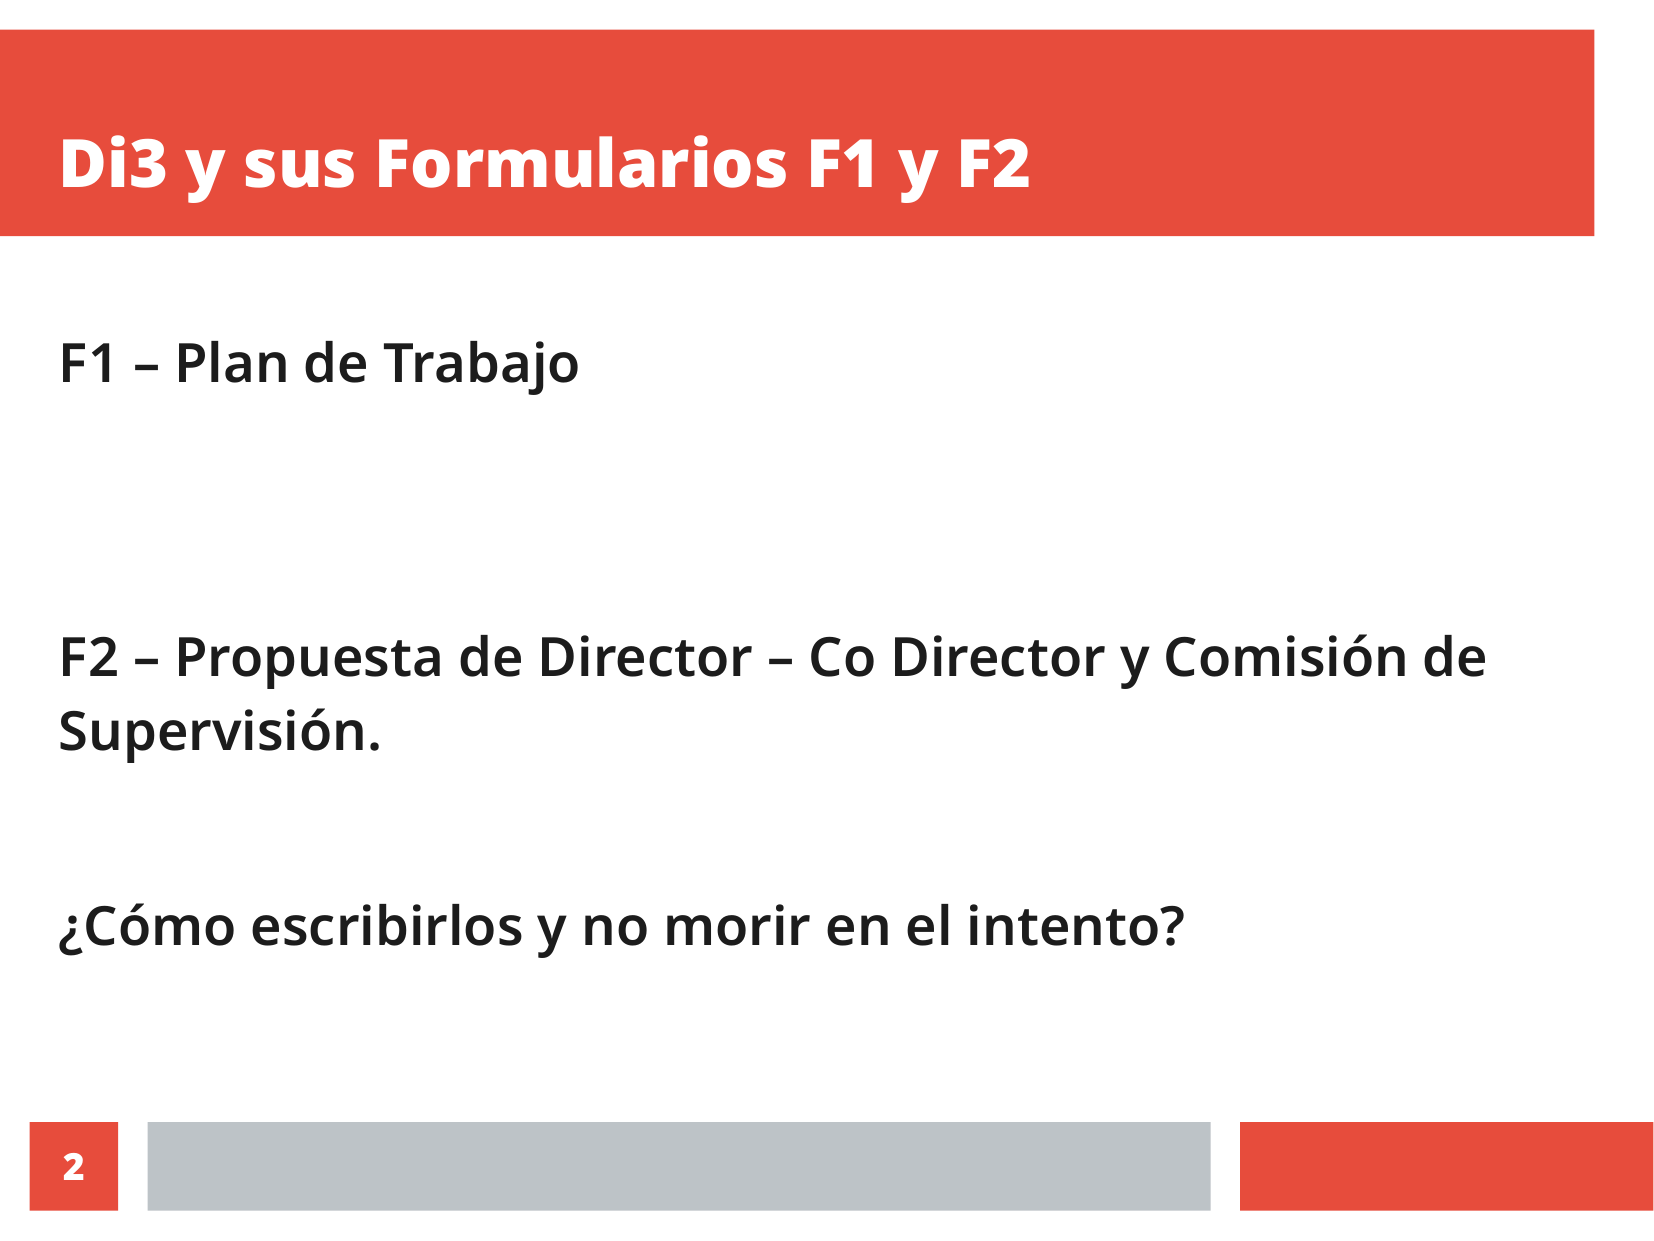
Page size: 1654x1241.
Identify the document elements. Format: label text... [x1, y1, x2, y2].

list F1 – Plan de Trabajo F2 – Propuesta de Director – Co Director y Comisión de Supervisión. ¿Cómo escribirlos y no morir en el intento? [59, 324, 1565, 1093]
title Di3 y sus Formularios F1 y F2 [59, 59, 1595, 207]
